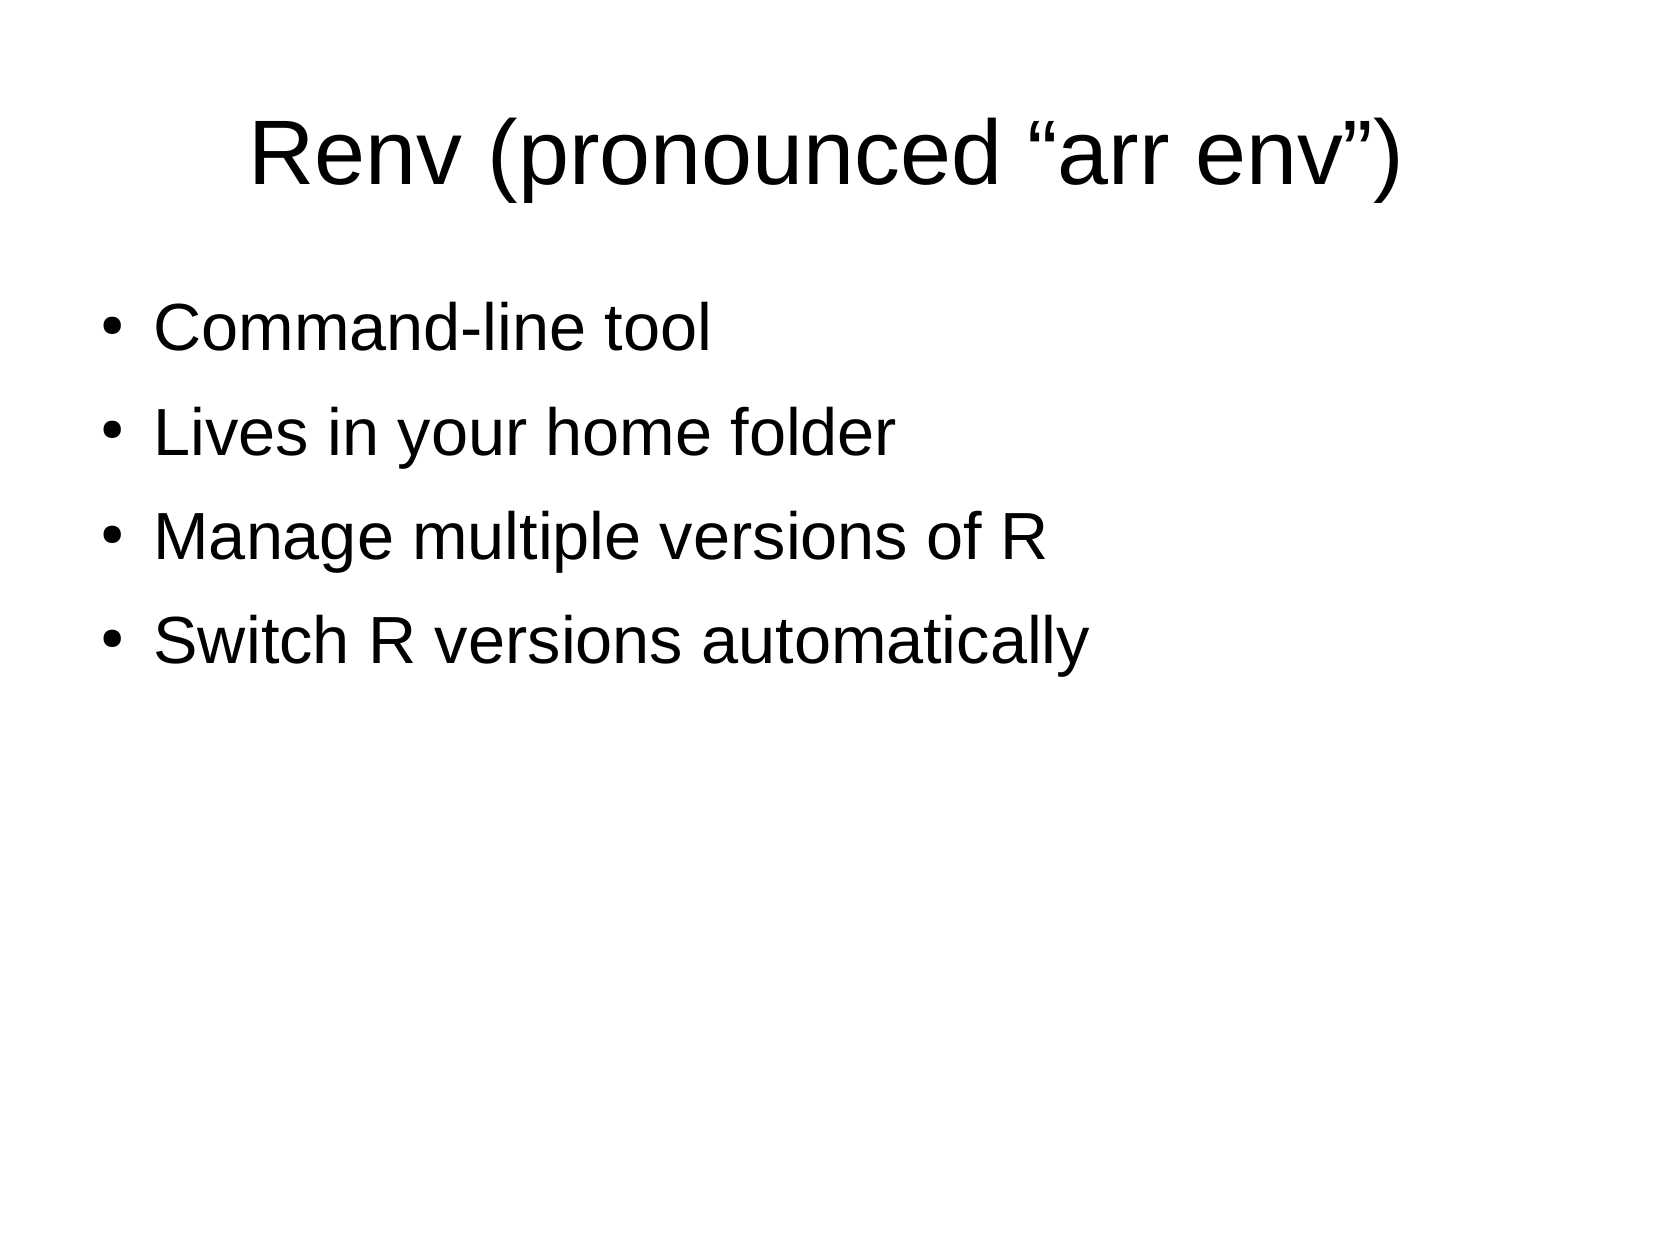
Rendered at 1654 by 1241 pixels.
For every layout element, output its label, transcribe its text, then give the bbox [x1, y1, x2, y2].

title Renv (pronounced “arr env”) [82, 49, 1571, 257]
list Command-line tool Lives in your home folder Manage multiple versions of R Switch R versions automatically [82, 290, 1538, 1010]
